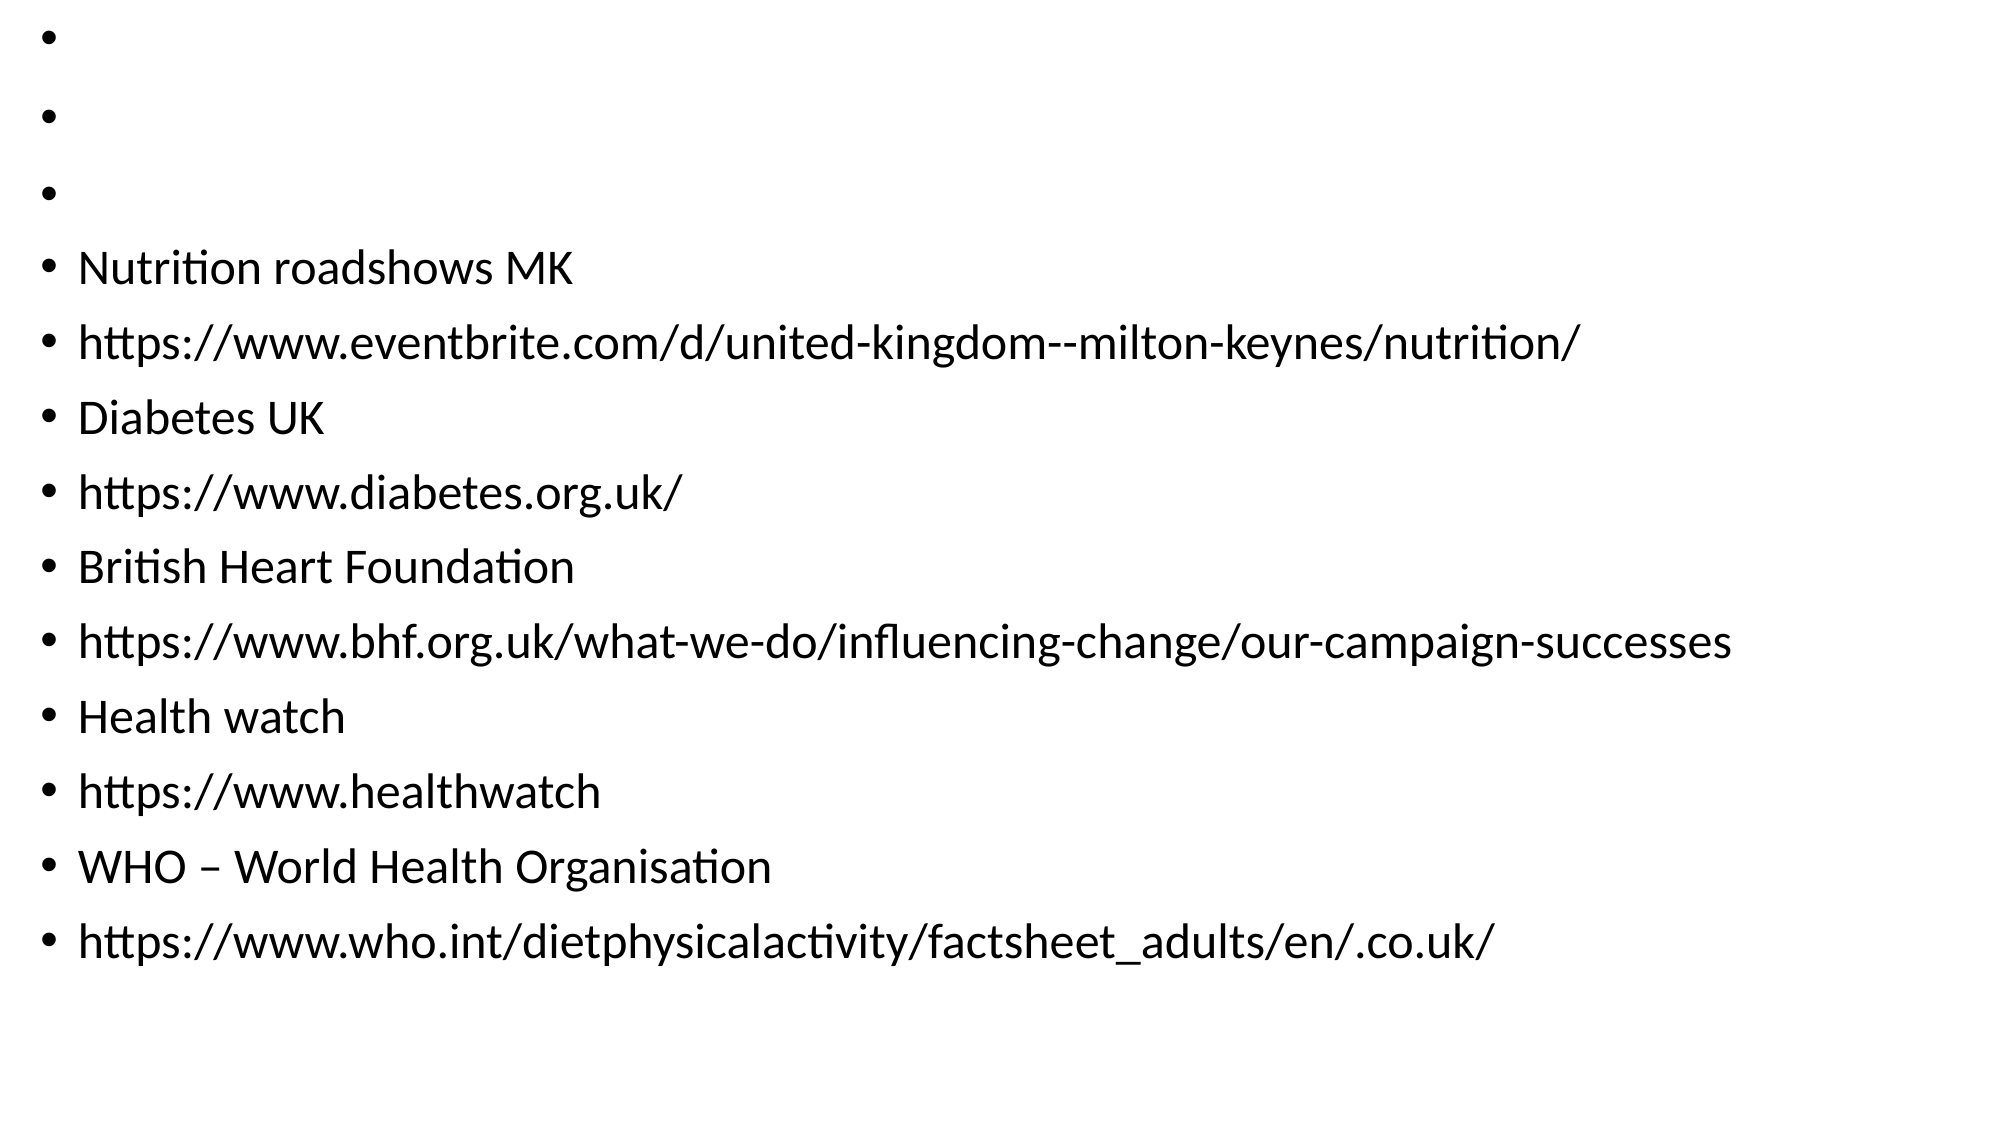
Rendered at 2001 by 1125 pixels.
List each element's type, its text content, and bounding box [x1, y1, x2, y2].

list Nutrition roadshows MK https://www.eventbrite.com/d/united-kingdom--milton-keynes/nutrition/ Diabetes UK https://www.diabetes.org.uk/ British Heart Foundation https://www.bhf.org.uk/what-we-do/influencing-change/our-campaign-successes Health watch https://www.healthwatch WHO – World Health Organisation https://www.who.int/dietphysicalactivity/factsheet_adults/en/.co.uk/ [25, 0, 1863, 1125]
